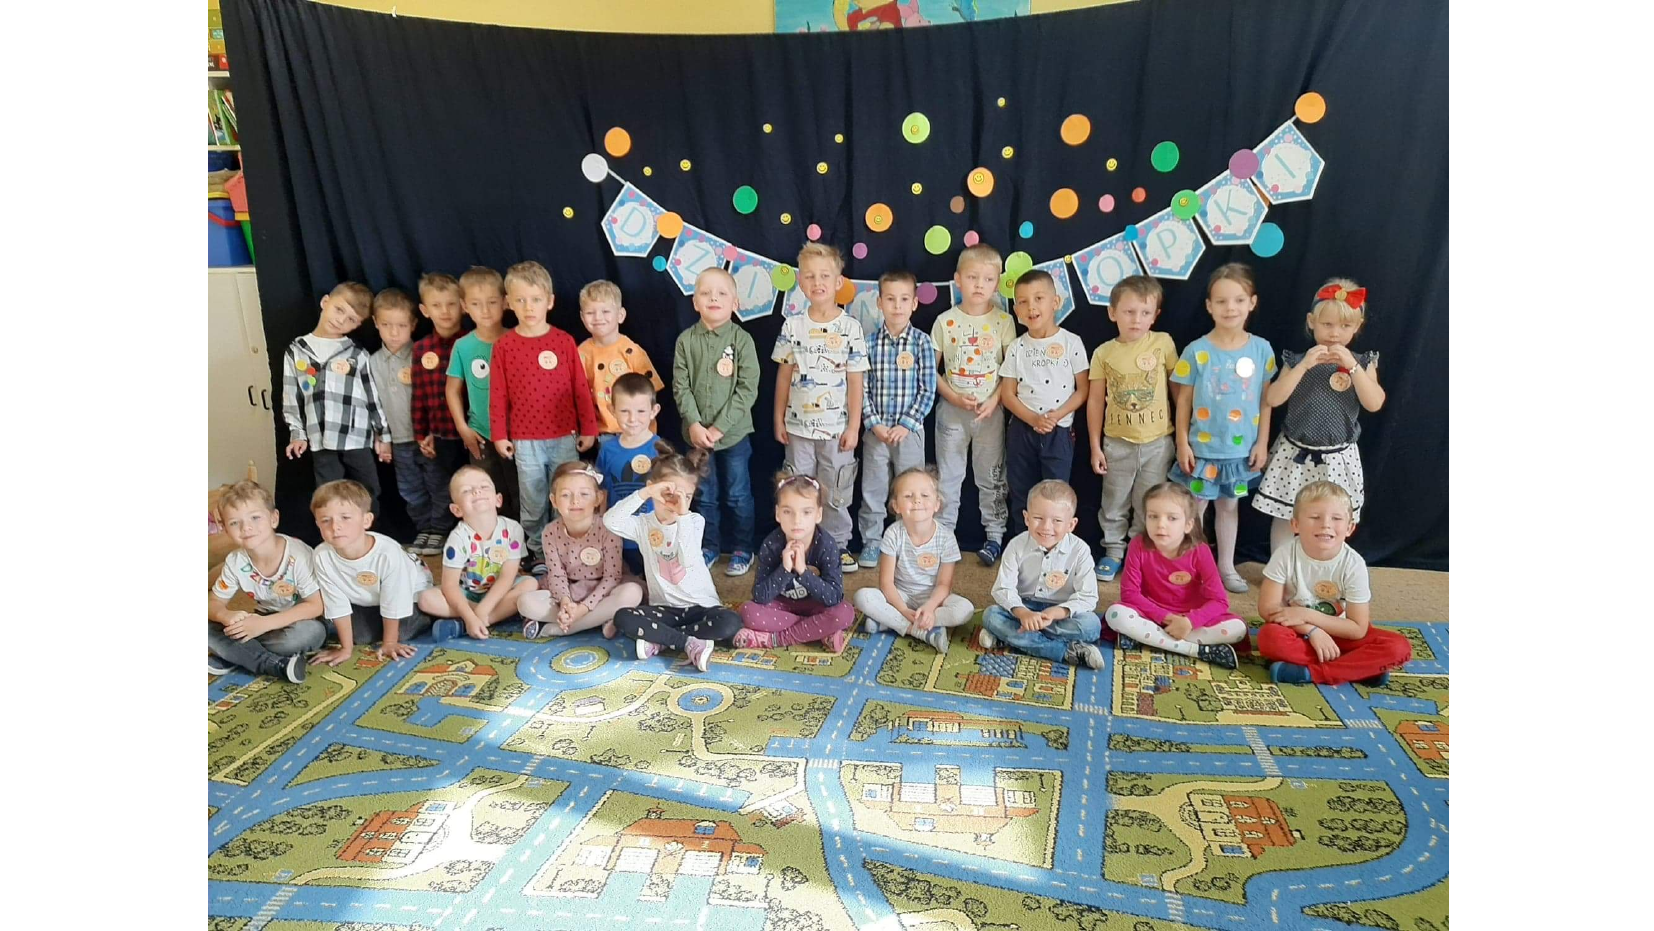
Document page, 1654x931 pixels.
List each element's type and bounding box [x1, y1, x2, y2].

picture [208, 0, 1449, 931]
